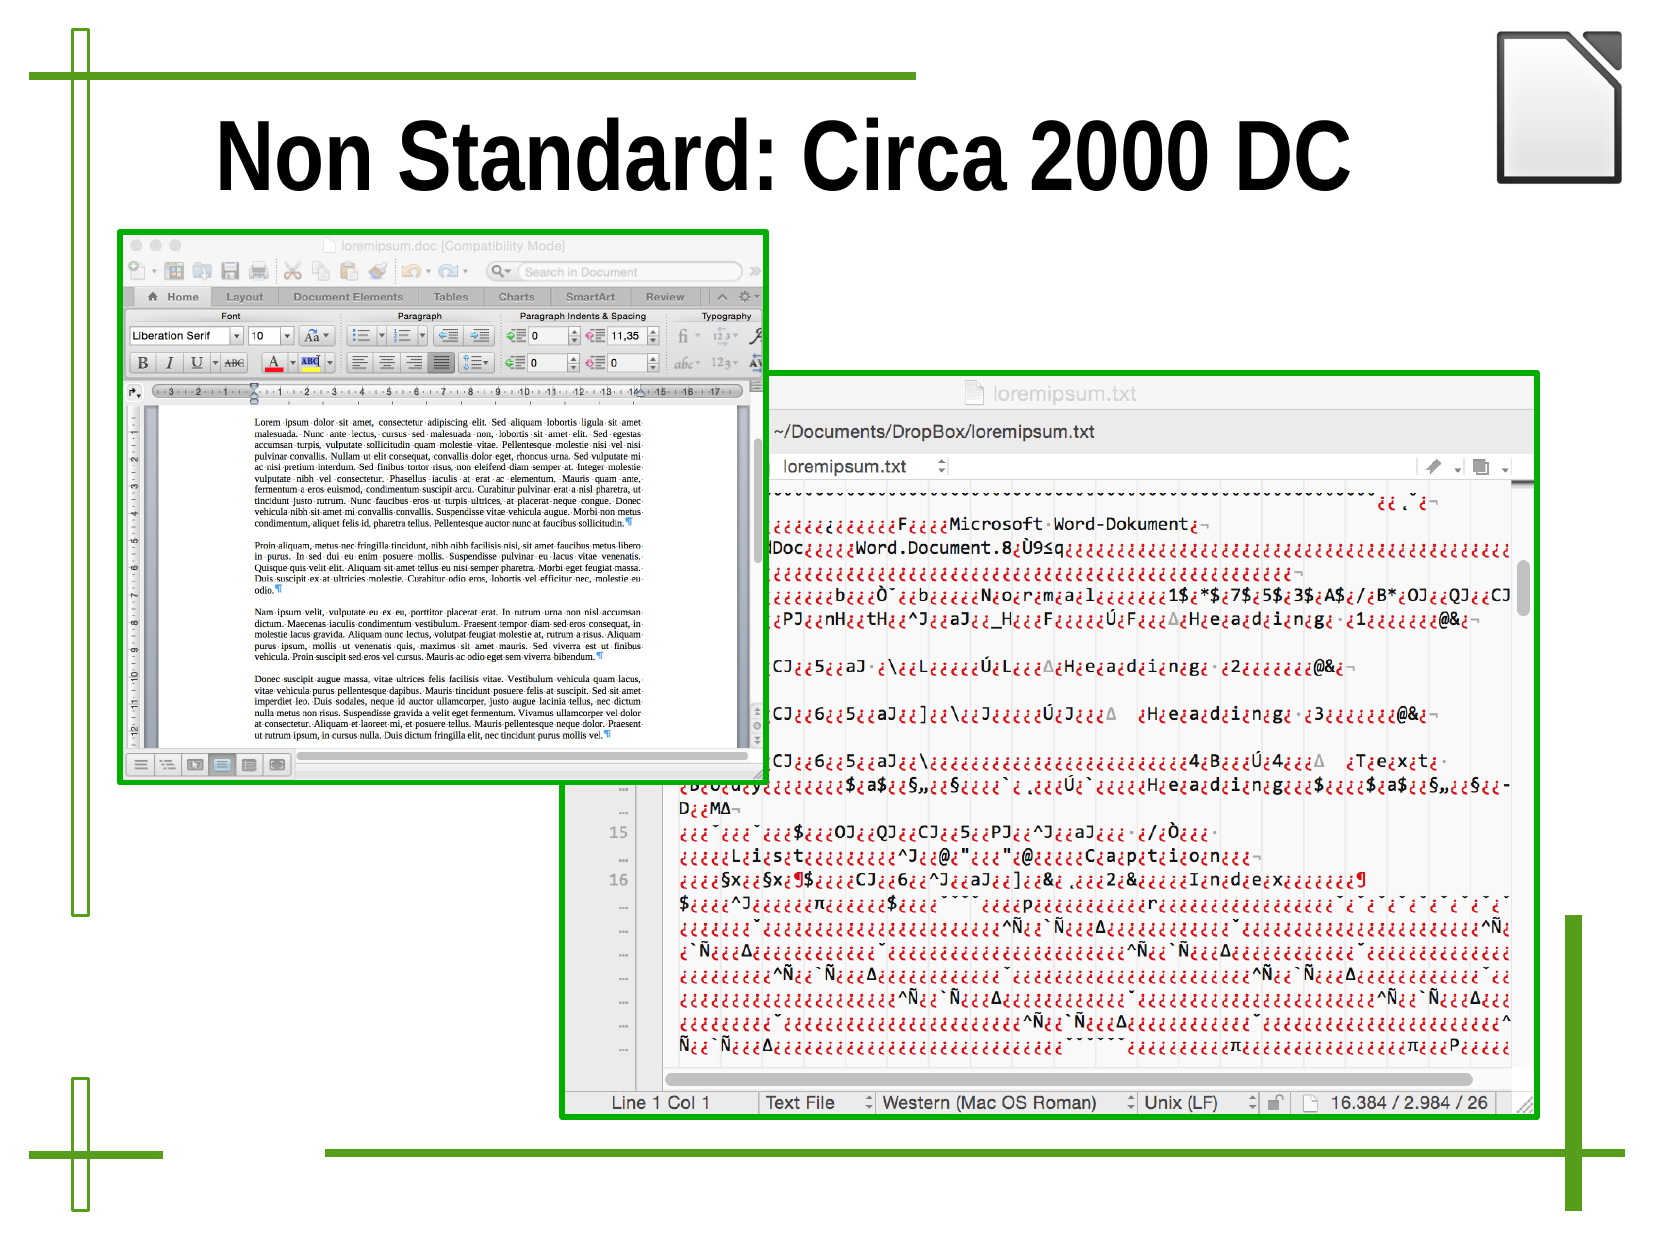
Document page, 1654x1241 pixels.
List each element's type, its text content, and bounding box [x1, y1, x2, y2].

picture [122, 234, 764, 780]
picture [1494, 29, 1624, 186]
title Non Standard: Circa 2000 DC [122, 86, 1447, 223]
picture [565, 375, 1534, 1114]
